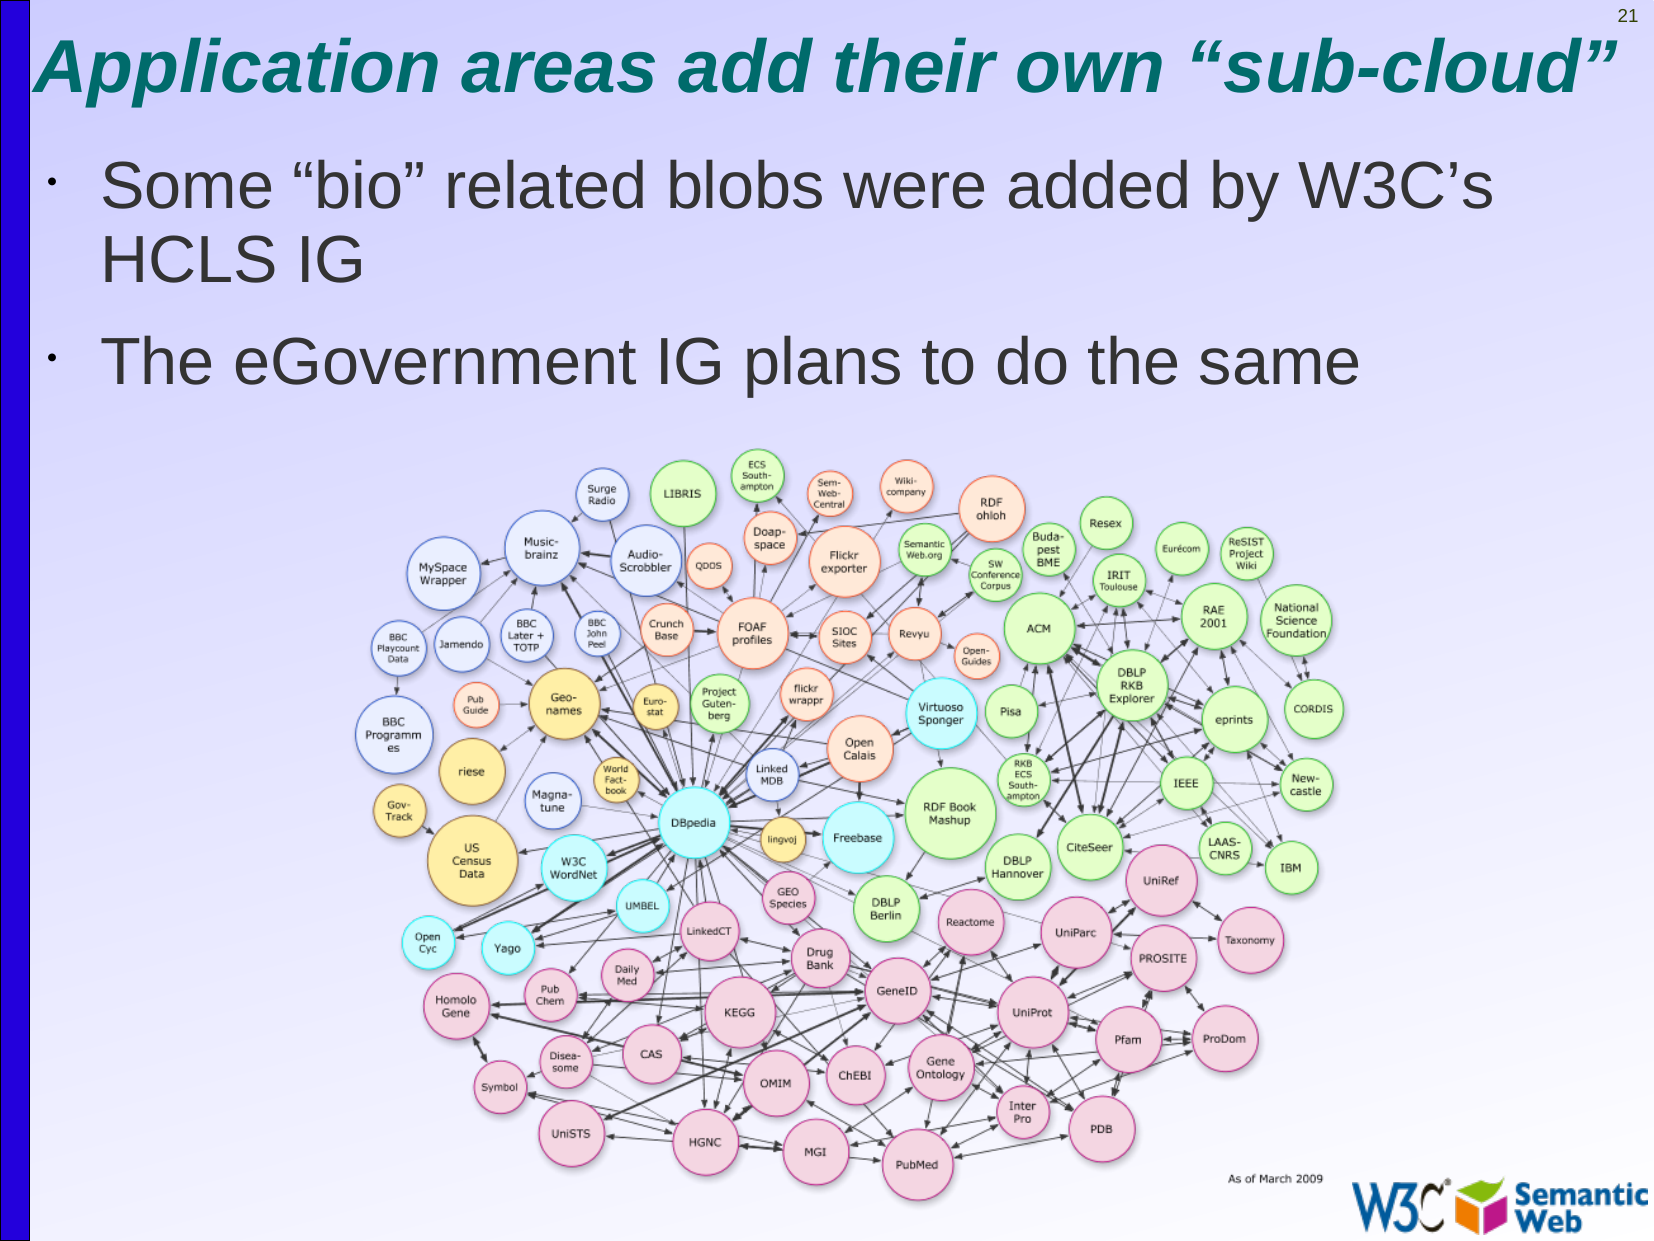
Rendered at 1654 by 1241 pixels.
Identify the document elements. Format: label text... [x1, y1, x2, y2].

list Some “bio” related blobs were added by W3C’s HCLS IG The eGovernment IG plans to do the same [29, 147, 1624, 1119]
title Application areas add their own “sub-cloud” [0, 5, 1654, 125]
picture [345, 442, 1648, 1235]
